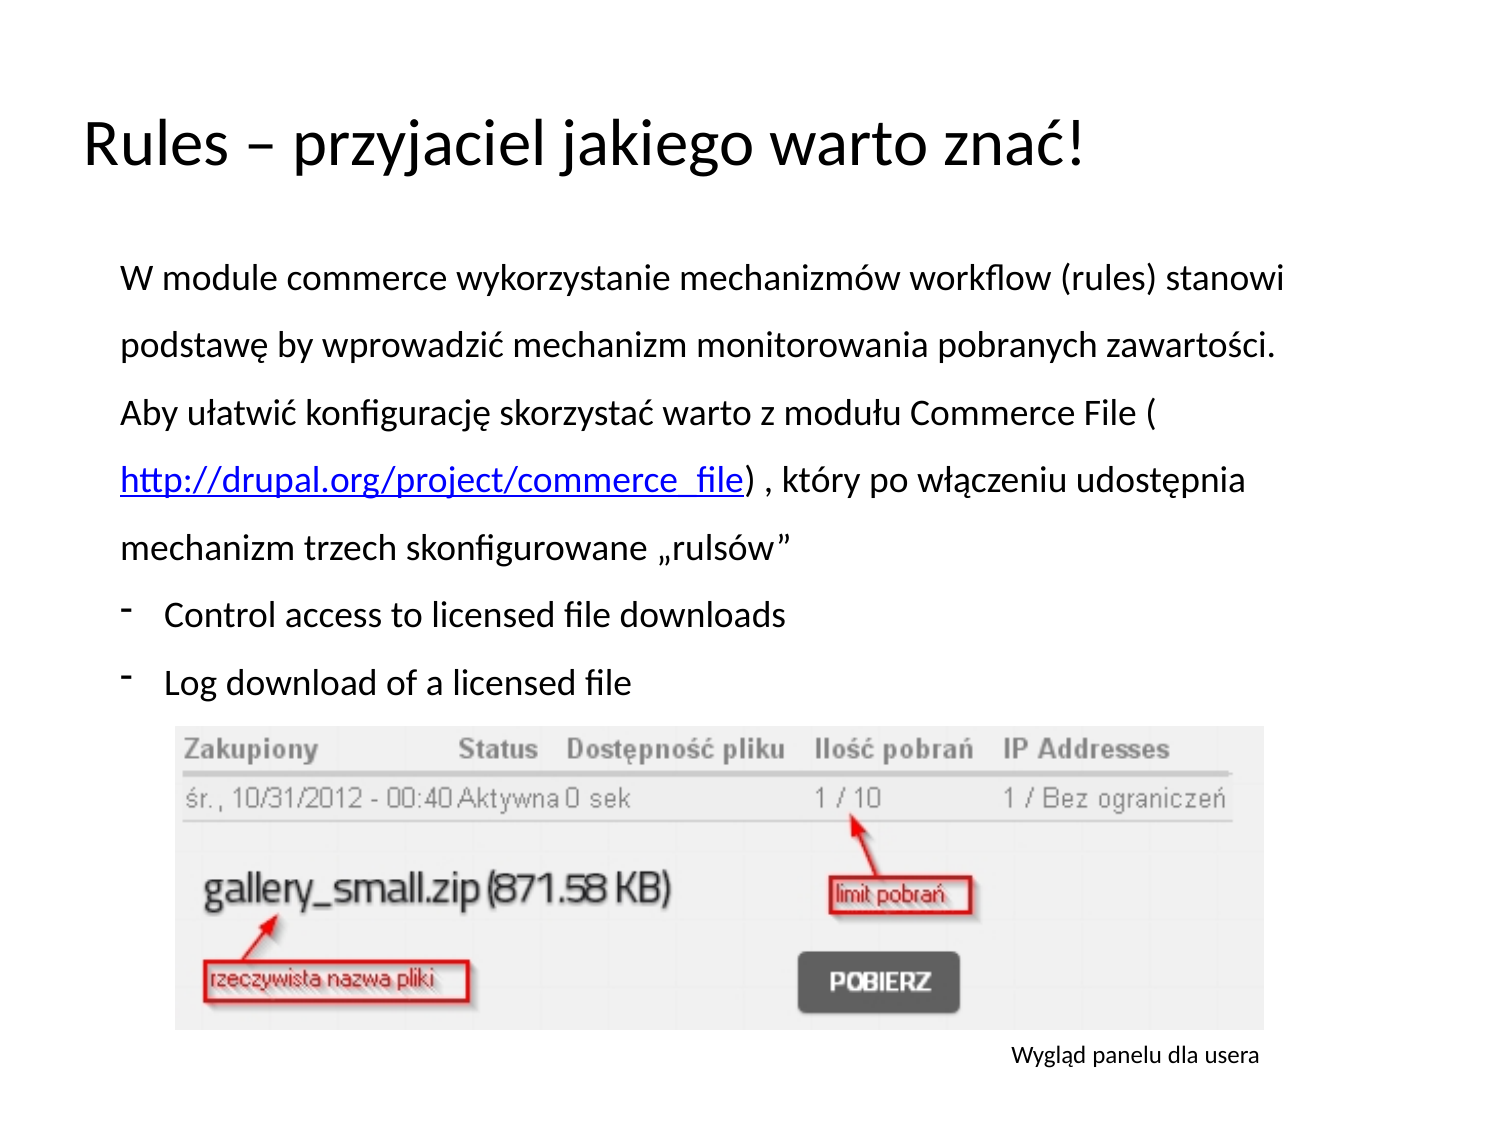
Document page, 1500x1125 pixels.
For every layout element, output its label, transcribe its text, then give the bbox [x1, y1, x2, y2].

picture [175, 726, 1264, 1030]
text_box Wygląd panelu dla usera [996, 1031, 1276, 1077]
text_box W module commerce wykorzystanie mechanizmów workflow (rules) stanowi podstawę by wprowadzić mechanizm monitorowania pobranych zawartości. Aby ułatwić konfigurację skorzystać warto z modułu Commerce File (http://drupal.org/project/commerce_file) , który po włączeniu udostępnia mechanizm trzech skonfigurowane „rulsów” Control access to licensed file downloads Log download of a licensed file [105, 222, 1383, 845]
text_box Rules – przyjaciel jakiego warto znać! [69, 91, 1383, 187]
